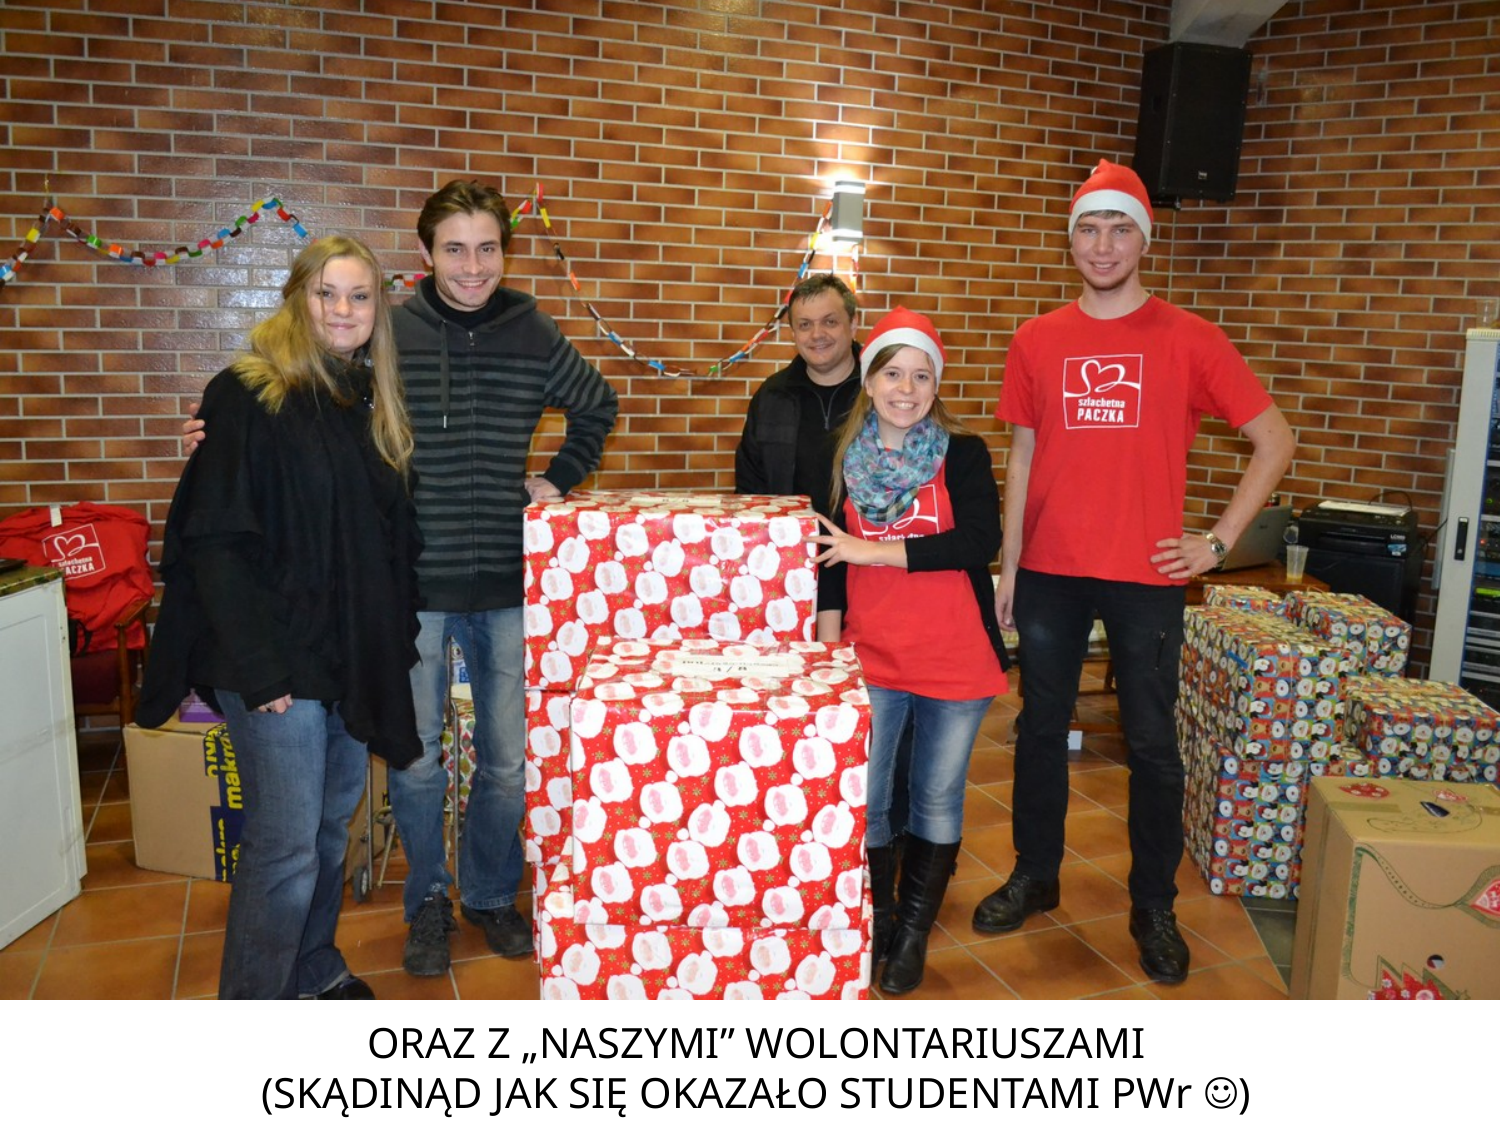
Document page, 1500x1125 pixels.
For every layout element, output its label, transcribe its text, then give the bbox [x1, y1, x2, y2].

text_box ORAZ Z „NASZYMI” WOLONTARIUSZAMI (SKĄDINĄD JAK SIĘ OKAZAŁO STUDENTAMI PWr ) [140, 1008, 1373, 1125]
picture [0, 0, 1500, 1000]
